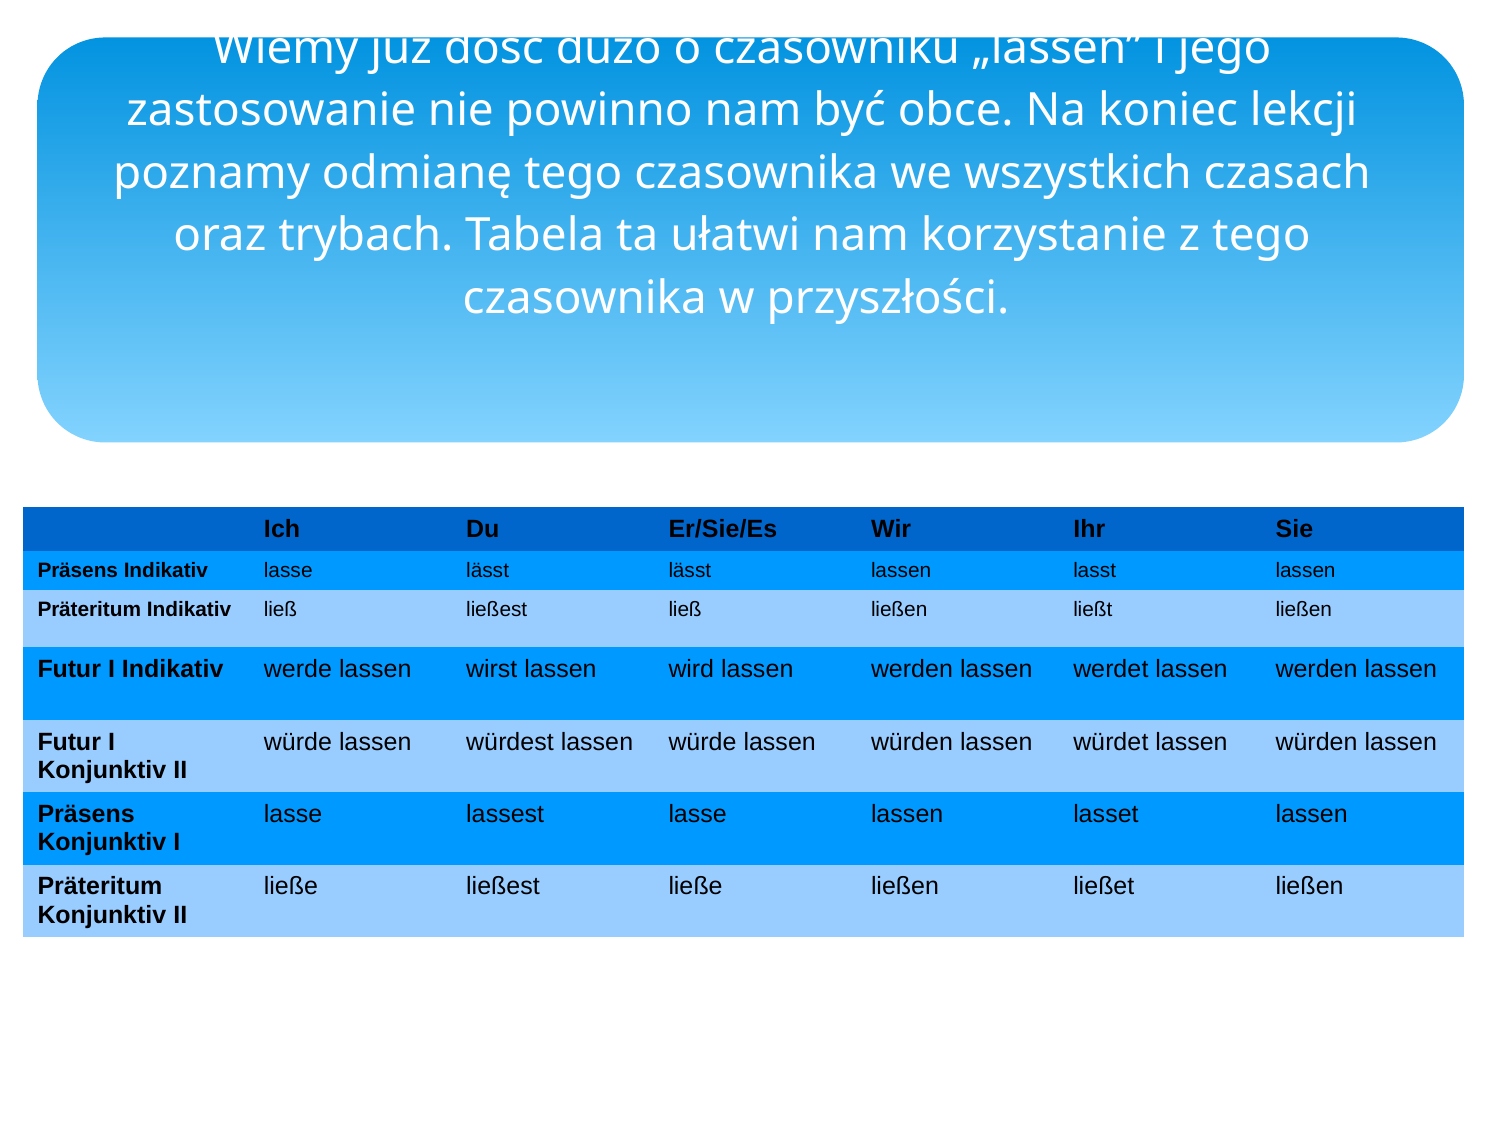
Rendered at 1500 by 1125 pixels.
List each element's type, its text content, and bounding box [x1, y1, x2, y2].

table_header [23, 507, 249, 551]
table_cell Präsens Indikativ [23, 551, 249, 590]
title Wiemy już dość dużo o czasowniku „lassen” i jego zastosowanie nie powinno nam być obce. Na koniec lekcji poznamy odmianę tego czasownika we wszystkich czasach oraz trybach. Tabela ta ułatwi nam korzystanie z tego czasownika w przyszłości. [67, 59, 1418, 283]
table_header Er/Sie/Es [654, 507, 856, 551]
table_cell lässt [452, 551, 654, 590]
table_cell wirst lassen [452, 647, 654, 720]
table_cell würde lassen [249, 720, 452, 792]
table_cell würden lassen [856, 720, 1059, 792]
table_cell werde lassen [249, 647, 452, 720]
table_header Wir [856, 507, 1059, 551]
table_header Ich [249, 507, 452, 551]
table_cell ließen [856, 865, 1059, 937]
table_cell lassen [1261, 792, 1464, 865]
table_cell wird lassen [654, 647, 856, 720]
table_cell lässt [654, 551, 856, 590]
table_cell Präsens Konjunktiv I [23, 792, 249, 865]
table_cell Präteritum Indikativ [23, 590, 249, 647]
table_cell lassest [452, 792, 654, 865]
table_cell lasst [1059, 551, 1261, 590]
table_cell ließest [452, 590, 654, 647]
table_cell lasset [1059, 792, 1261, 865]
table_cell ließen [1261, 865, 1464, 937]
table_cell ließt [1059, 590, 1261, 647]
table_cell ließet [1059, 865, 1261, 937]
table_cell ließen [856, 590, 1059, 647]
table_cell lasse [249, 551, 452, 590]
table_cell lasse [654, 792, 856, 865]
table_cell lassen [1261, 551, 1464, 590]
table_cell Futur I Konjunktiv II [23, 720, 249, 792]
table_cell ließ [654, 590, 856, 647]
table_cell ließest [452, 865, 654, 937]
table_cell ließen [1261, 590, 1464, 647]
table_cell würdest lassen [452, 720, 654, 792]
table_header Ihr [1059, 507, 1261, 551]
table_cell lassen [856, 551, 1059, 590]
table_cell werdet lassen [1059, 647, 1261, 720]
table_cell lassen [856, 792, 1059, 865]
table_cell werden lassen [1261, 647, 1464, 720]
table_cell würden lassen [1261, 720, 1464, 792]
table_header Du [452, 507, 654, 551]
table_header Sie [1261, 507, 1464, 551]
table_cell Futur I Indikativ [23, 647, 249, 720]
table_cell ließe [654, 865, 856, 937]
table_cell Präteritum Konjunktiv II [23, 865, 249, 937]
table_cell ließ [249, 590, 452, 647]
table_cell würde lassen [654, 720, 856, 792]
table_cell ließe [249, 865, 452, 937]
table_cell würdet lassen [1059, 720, 1261, 792]
table_cell werden lassen [856, 647, 1059, 720]
table_cell lasse [249, 792, 452, 865]
